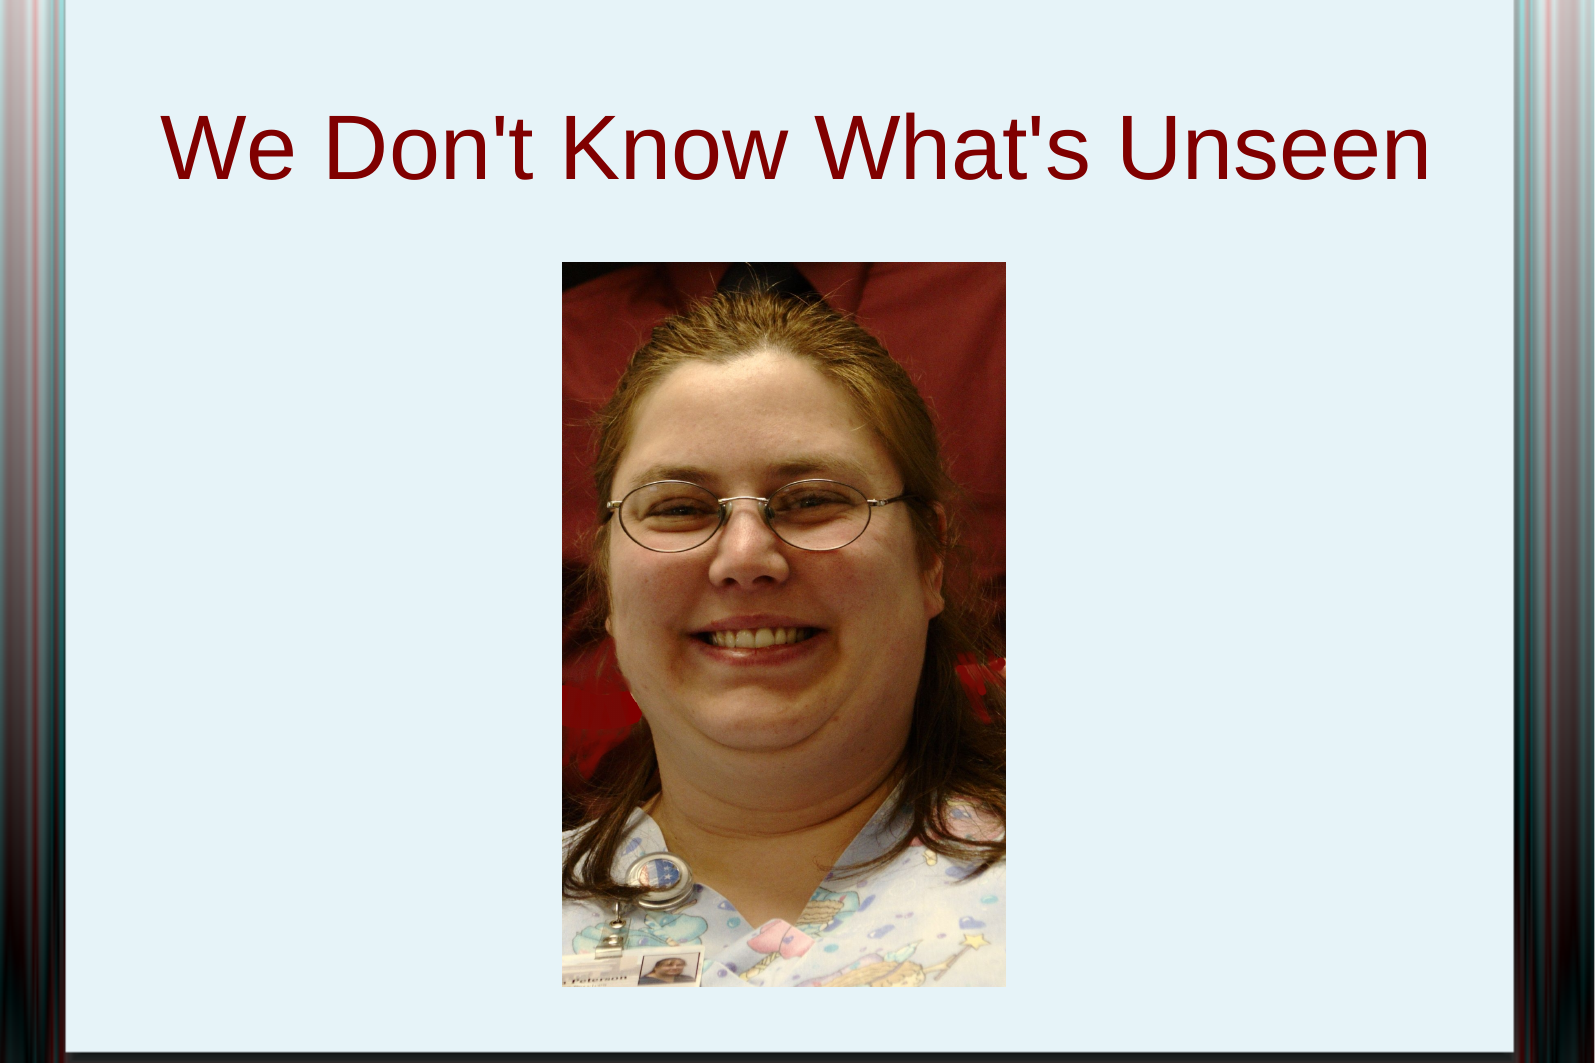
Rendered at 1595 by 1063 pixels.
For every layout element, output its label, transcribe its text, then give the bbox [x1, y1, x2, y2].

picture [0, 0, 1595, 1063]
title We Don't Know What's Unseen [113, 83, 1481, 213]
